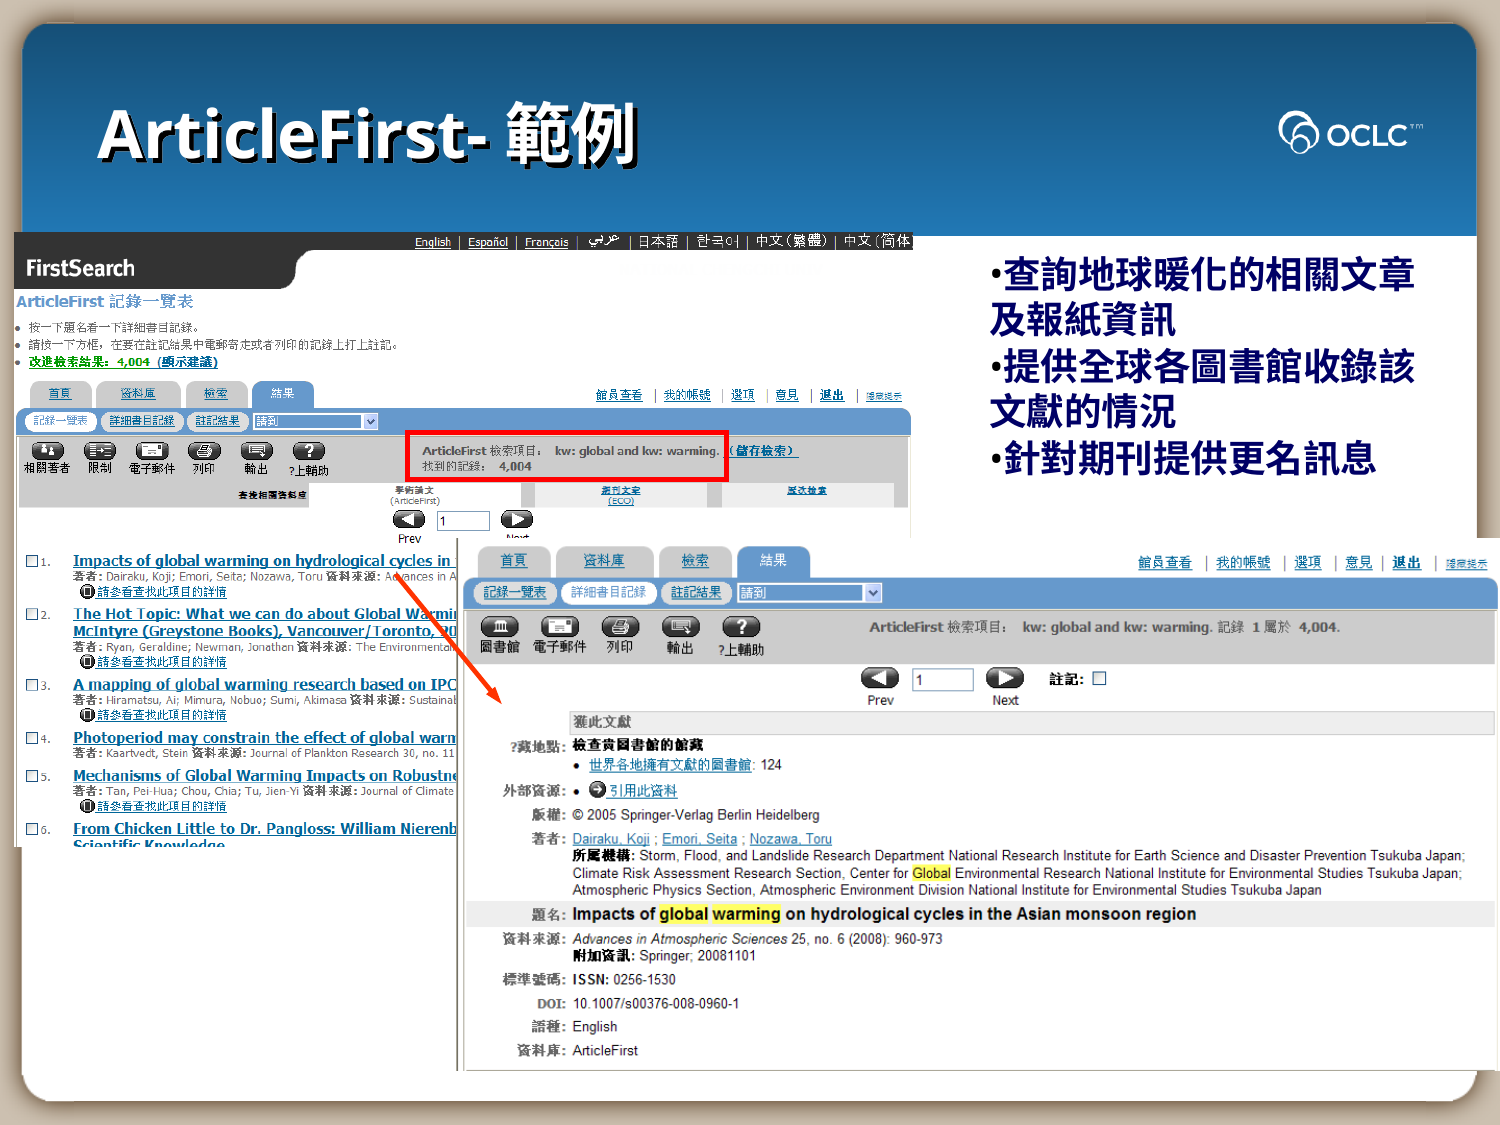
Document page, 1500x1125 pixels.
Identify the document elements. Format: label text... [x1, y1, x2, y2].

picture [14, 232, 1500, 1071]
text_box 查詢地球暖化的相關文章及報紙資訊 提供全球各圖書館收錄該文獻的情況 針對期刊提供更名訊息 [974, 243, 1447, 530]
text_box ArticleFirst-範例 [83, 81, 1222, 183]
